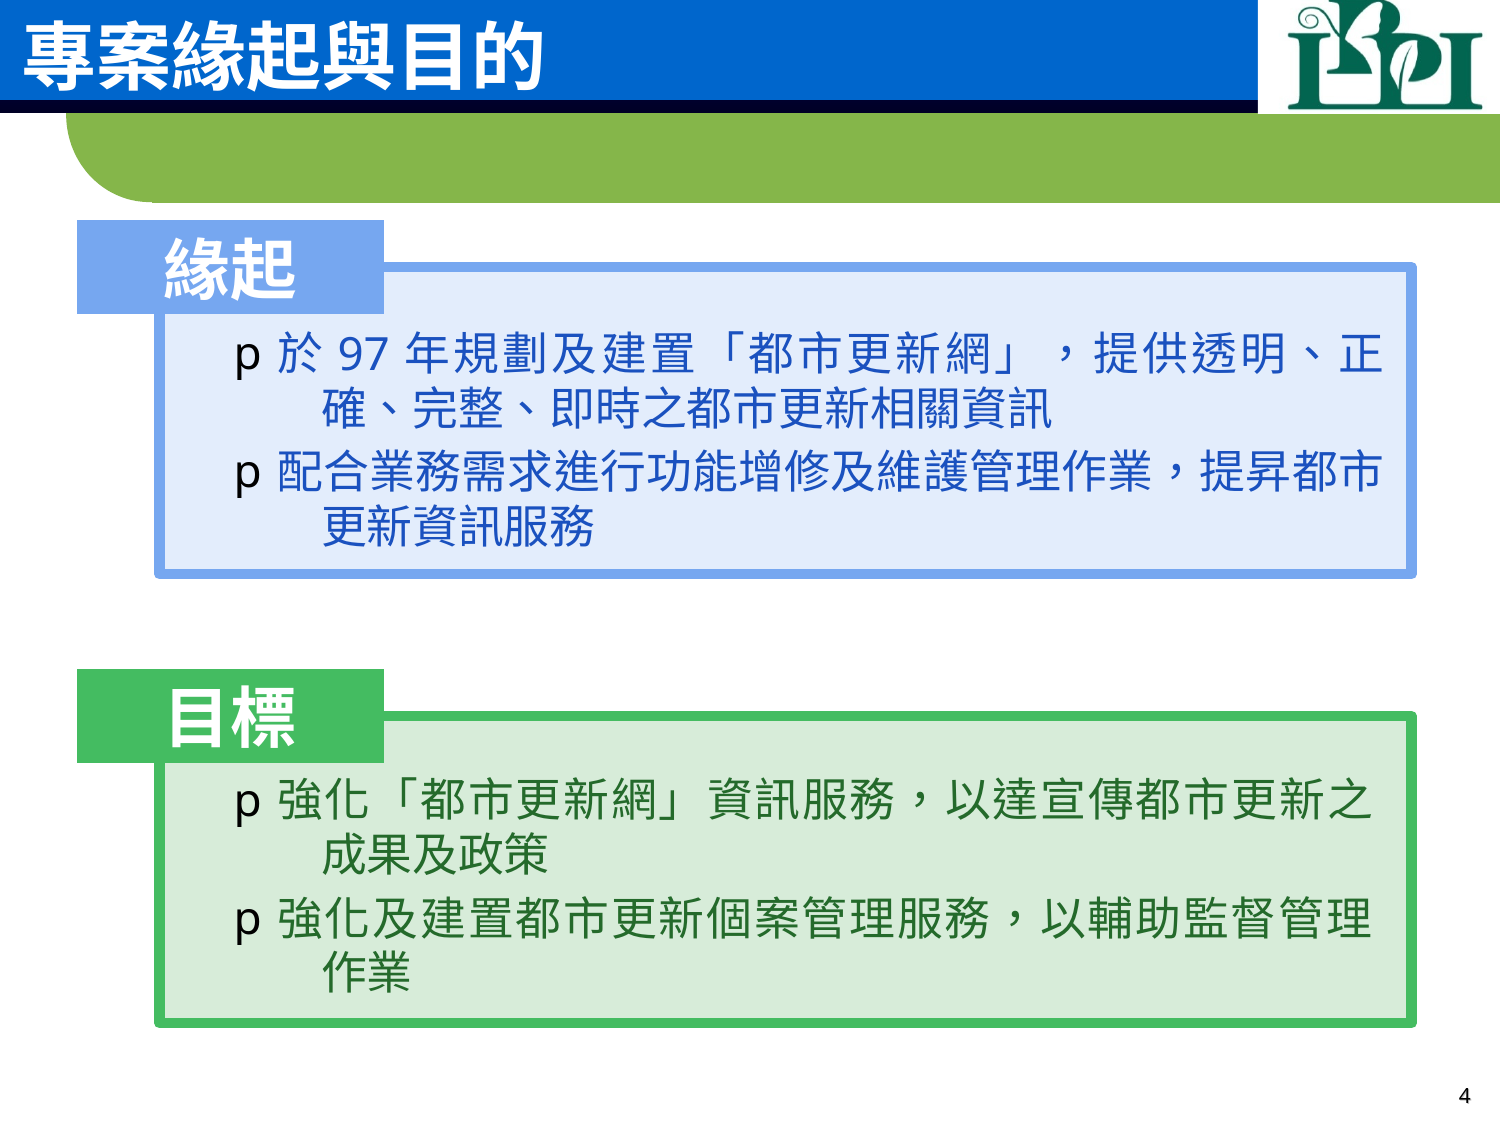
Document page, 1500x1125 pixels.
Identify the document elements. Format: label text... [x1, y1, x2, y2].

text_box 於97年規劃及建置「都市更新網」，提供透明、正確、完整、即時之都市更新相關資訊 配合業務需求進行功能增修及維護管理作業，提昇都市更新資訊服務 [218, 317, 1400, 560]
text_box [159, 716, 1412, 1023]
text_box [159, 267, 1412, 574]
title 專案緣起與目的 [5, 1, 1294, 102]
text_box 緣起 [77, 220, 384, 314]
text_box [1399, 1074, 1500, 1125]
text_box 目標 [77, 669, 384, 763]
text_box 強化「都市更新網」資訊服務，以達宣傳都市更新之成果及政策 強化及建置都市更新個案管理服務，以輔助監督管理作業 [219, 763, 1388, 1007]
